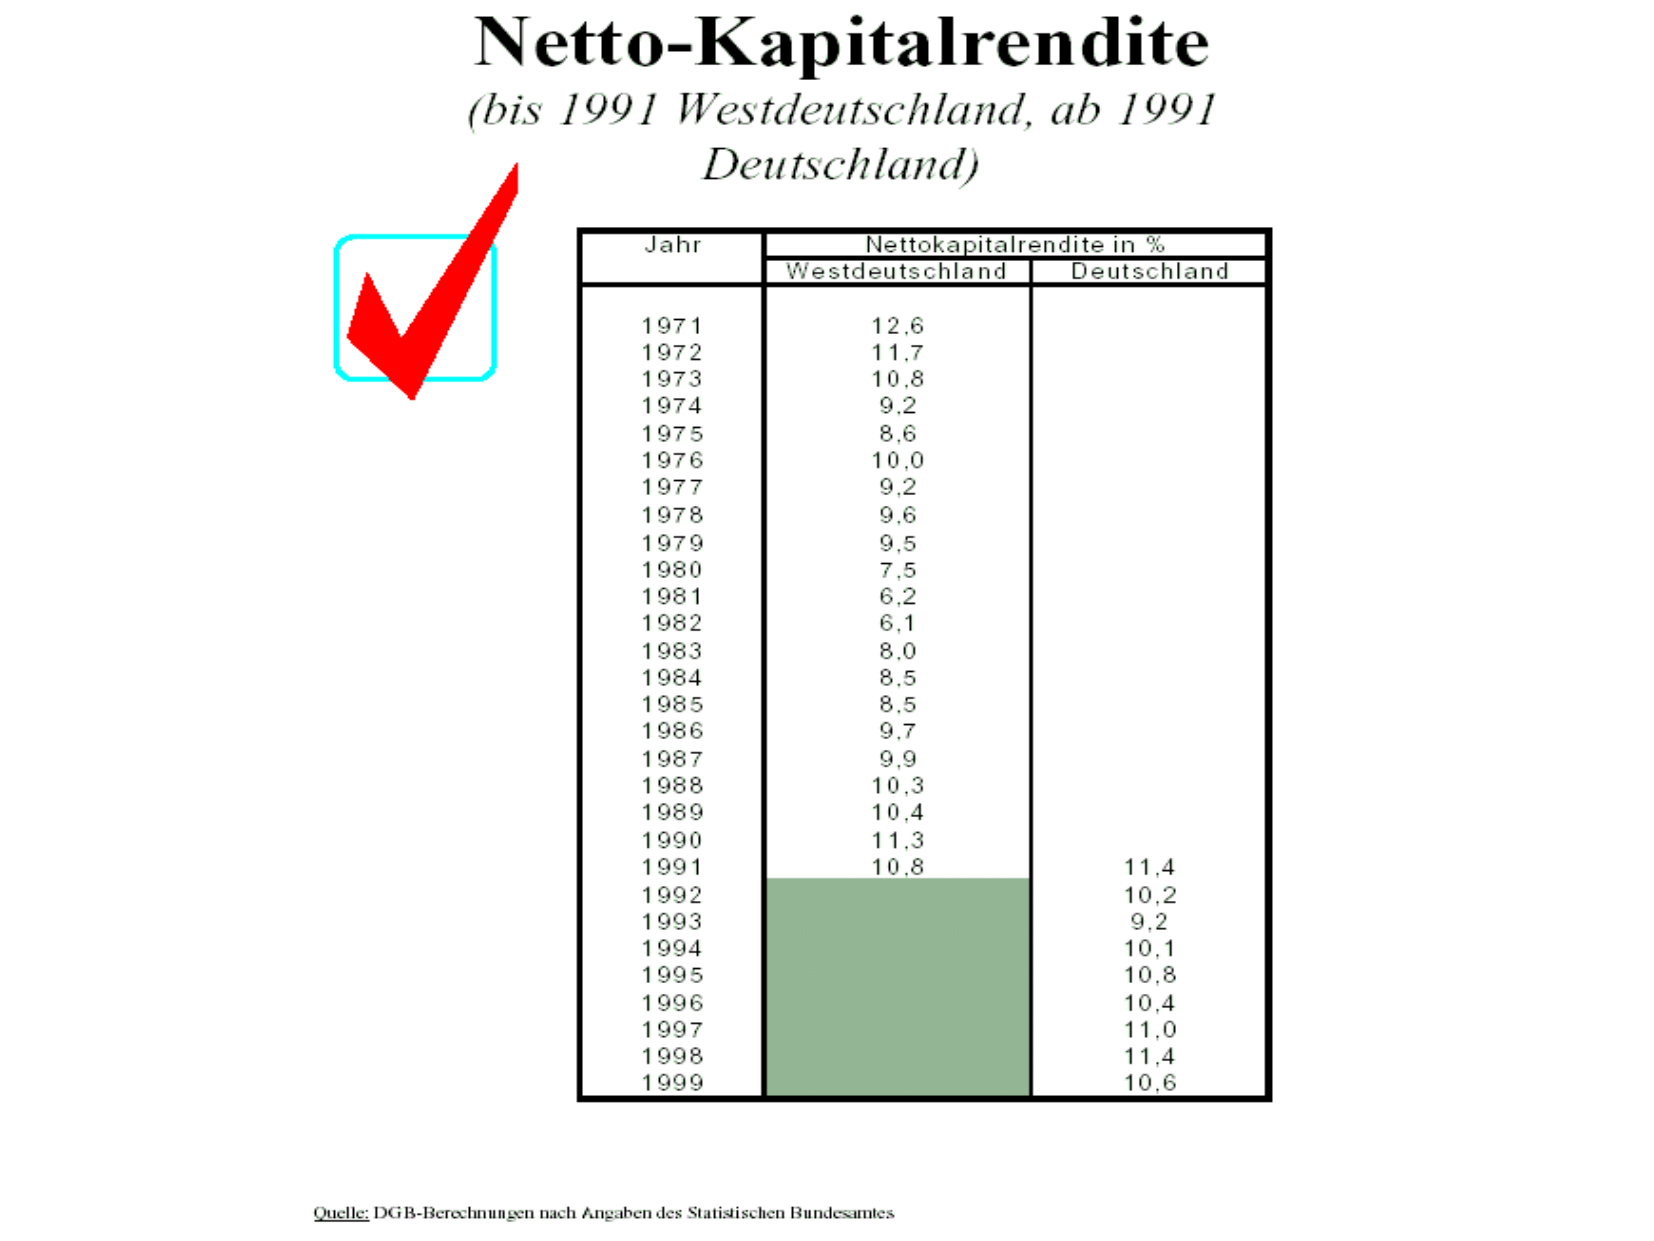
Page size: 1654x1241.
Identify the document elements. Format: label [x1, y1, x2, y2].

picture [296, 0, 1309, 1232]
